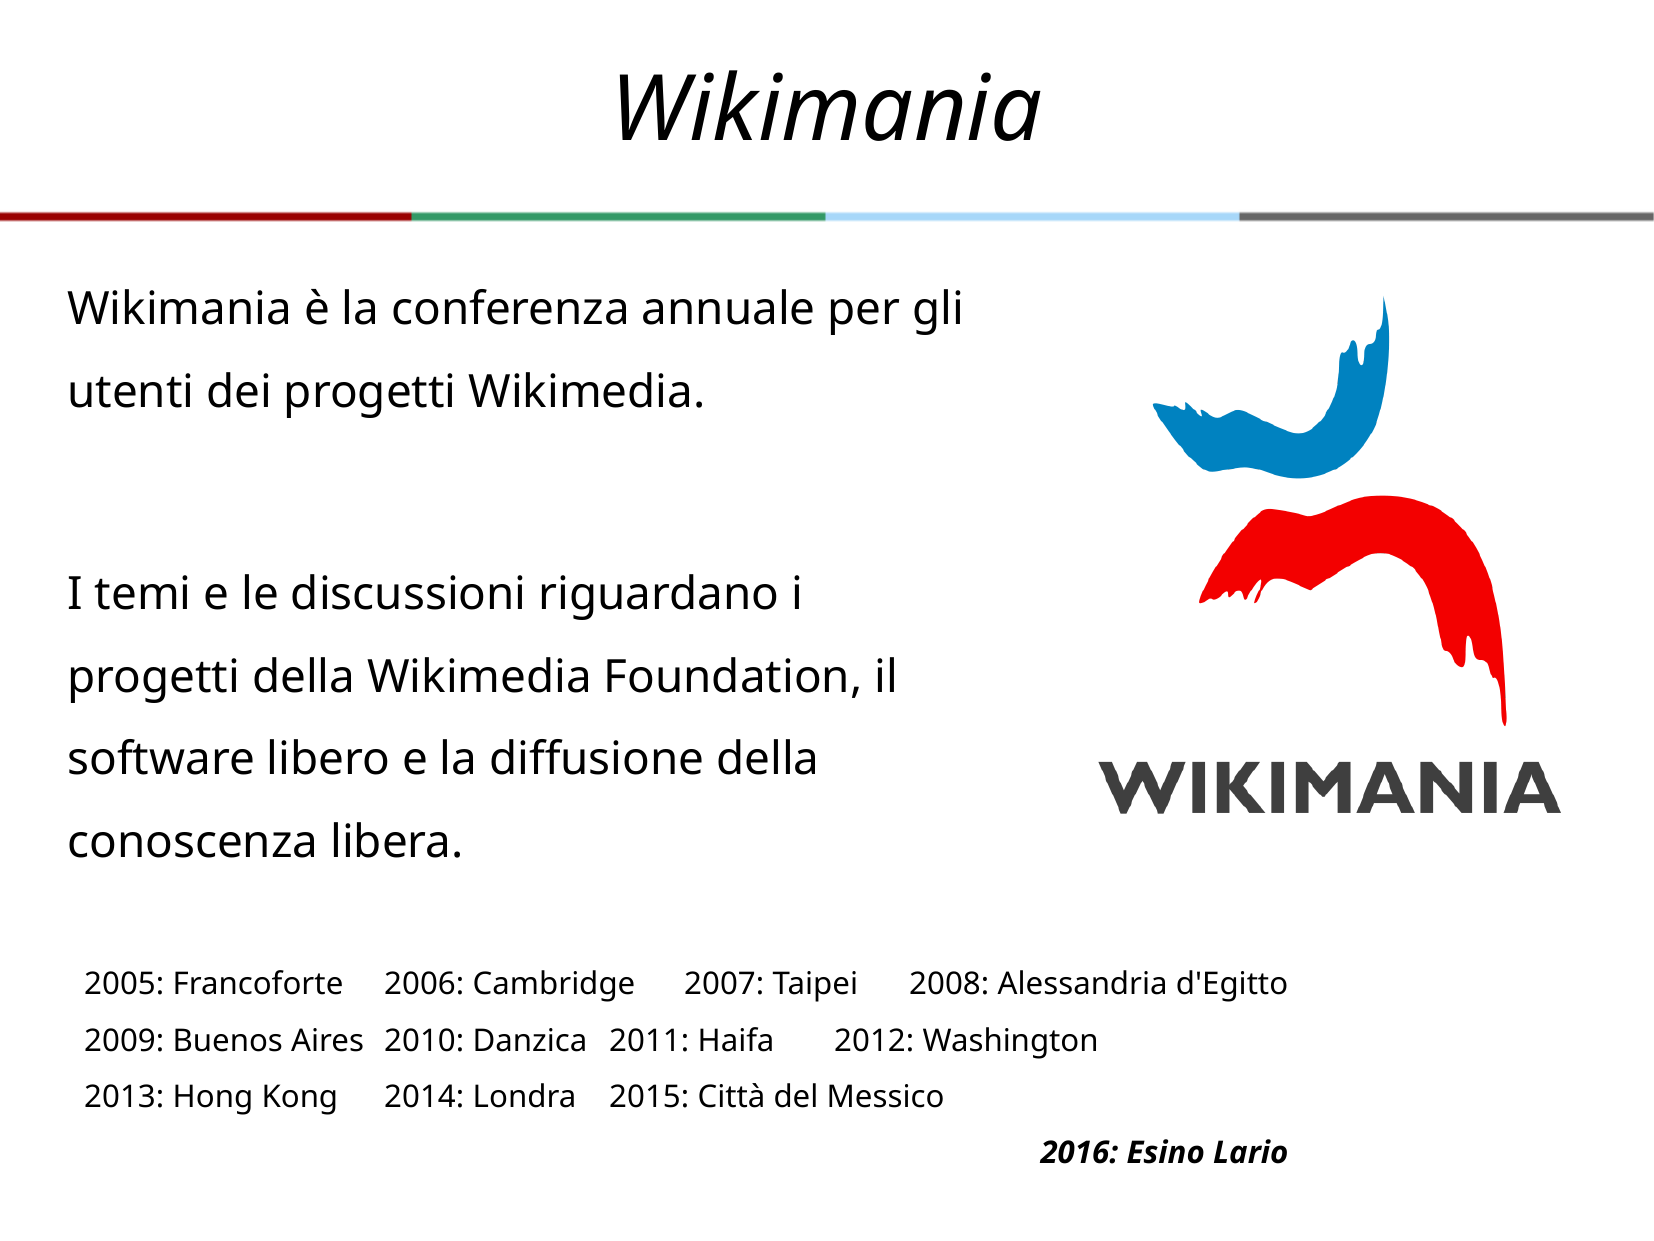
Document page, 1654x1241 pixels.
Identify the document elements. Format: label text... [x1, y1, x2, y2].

text_box 2005: Francoforte 2006: Cambridge 2007: Taipei 2008: Alessandria d'Egitto 2009: Buenos Aires 2010: Danzica 2011: Haifa 2012: Washington 2013: Hong Kong 2014: Londra 2015: Città del Messico 2016: Esino Lario [84, 944, 1560, 1193]
picture [0, 200, 1654, 235]
text_box Wikimania [82, 0, 1571, 200]
text_box Wikimania è la conferenza annuale per gli utenti dei progetti Wikimedia. I temi e le discussioni riguardano i progetti della Wikimedia Foundation, il software libero e la diffusione della conoscenza libera. [67, 251, 976, 831]
picture [1080, 277, 1583, 831]
